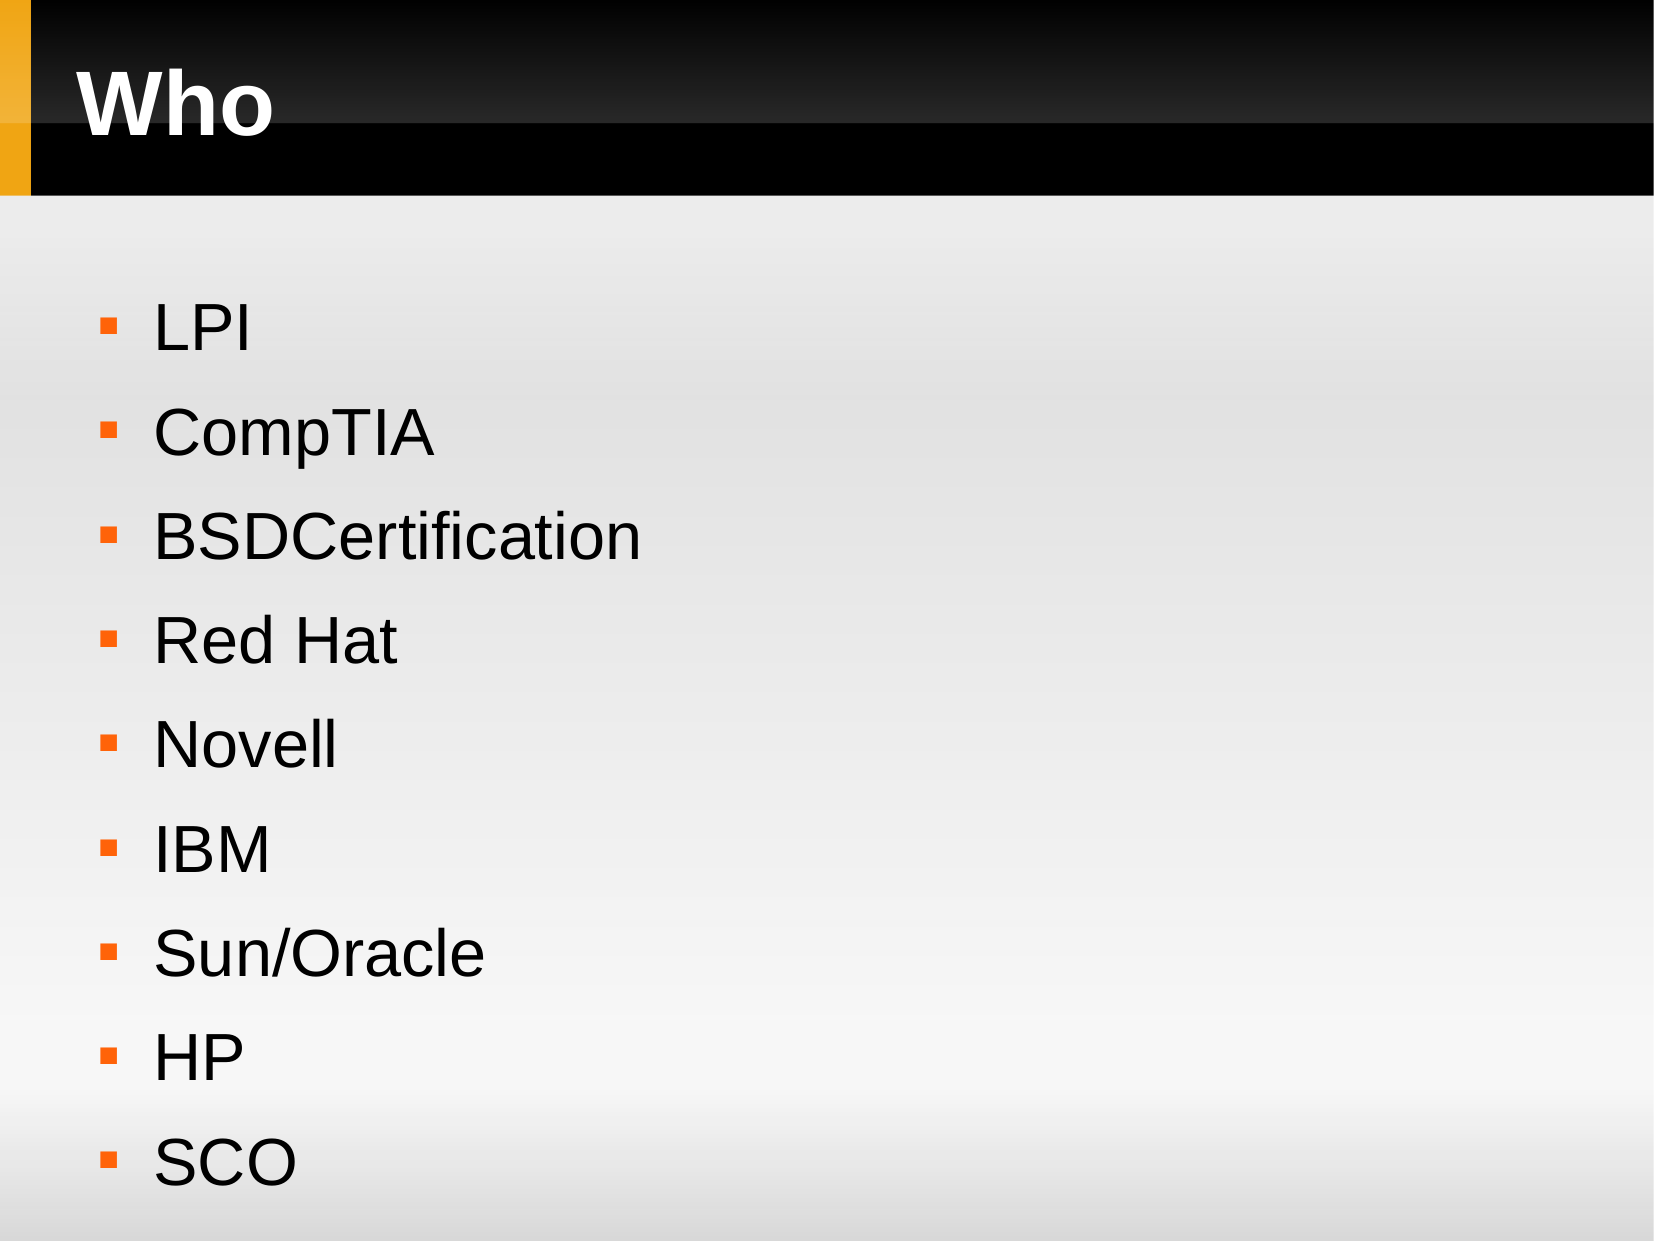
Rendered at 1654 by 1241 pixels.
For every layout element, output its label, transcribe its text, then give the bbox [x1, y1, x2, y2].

title Who [76, 0, 1565, 208]
list LPI CompTIA BSDCertification Red Hat Novell IBM Sun/Oracle HP SCO [82, 290, 1571, 1200]
picture [0, 0, 1654, 1241]
